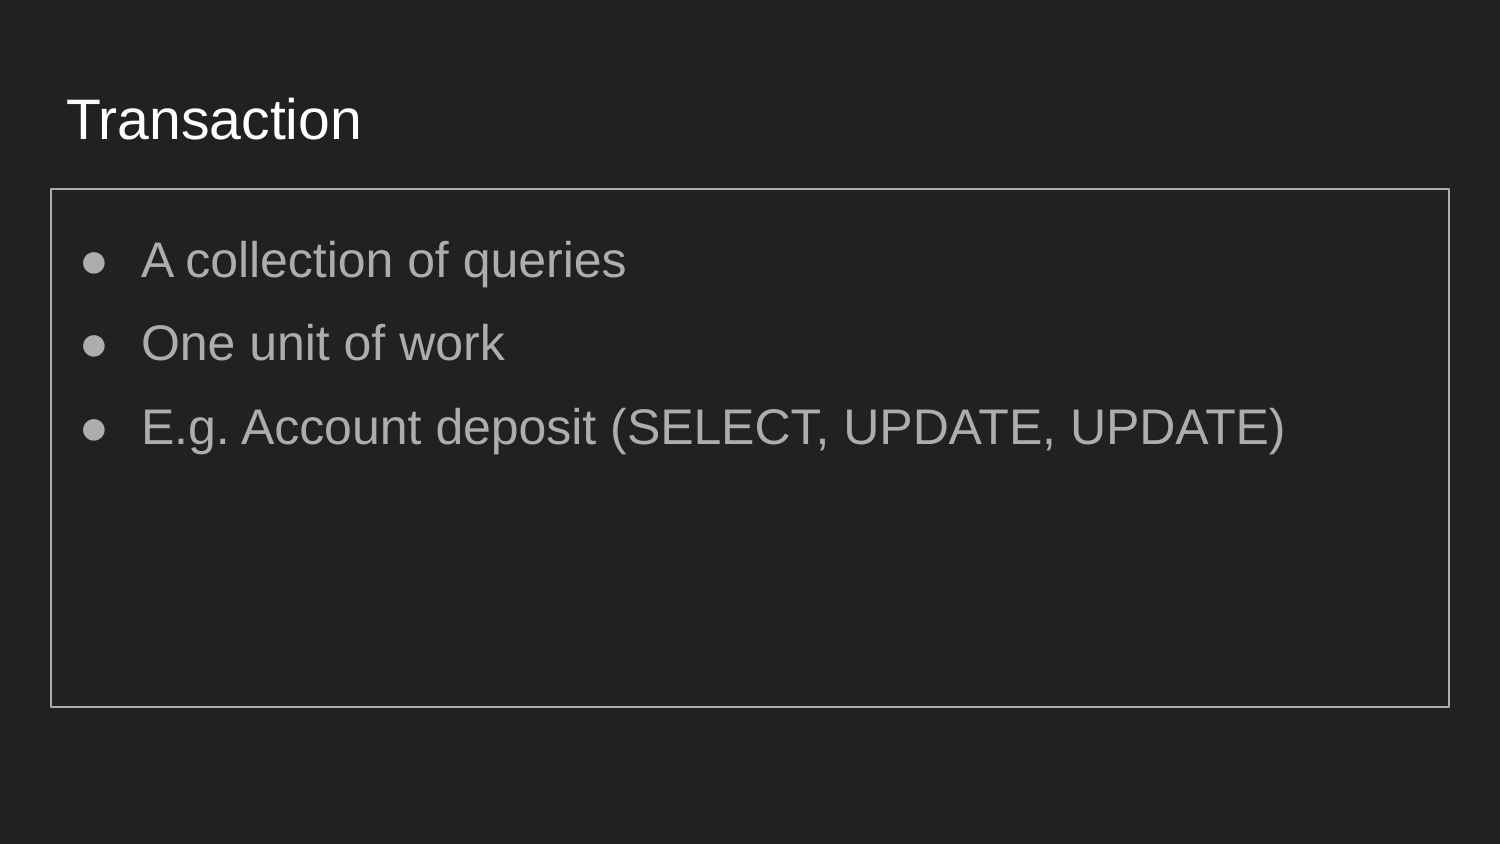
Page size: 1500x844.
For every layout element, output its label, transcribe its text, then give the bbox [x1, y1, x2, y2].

title Transaction [51, 72, 1449, 167]
list A collection of queries One unit of work E.g. Account deposit (SELECT, UPDATE, UPDATE) [51, 189, 1449, 708]
